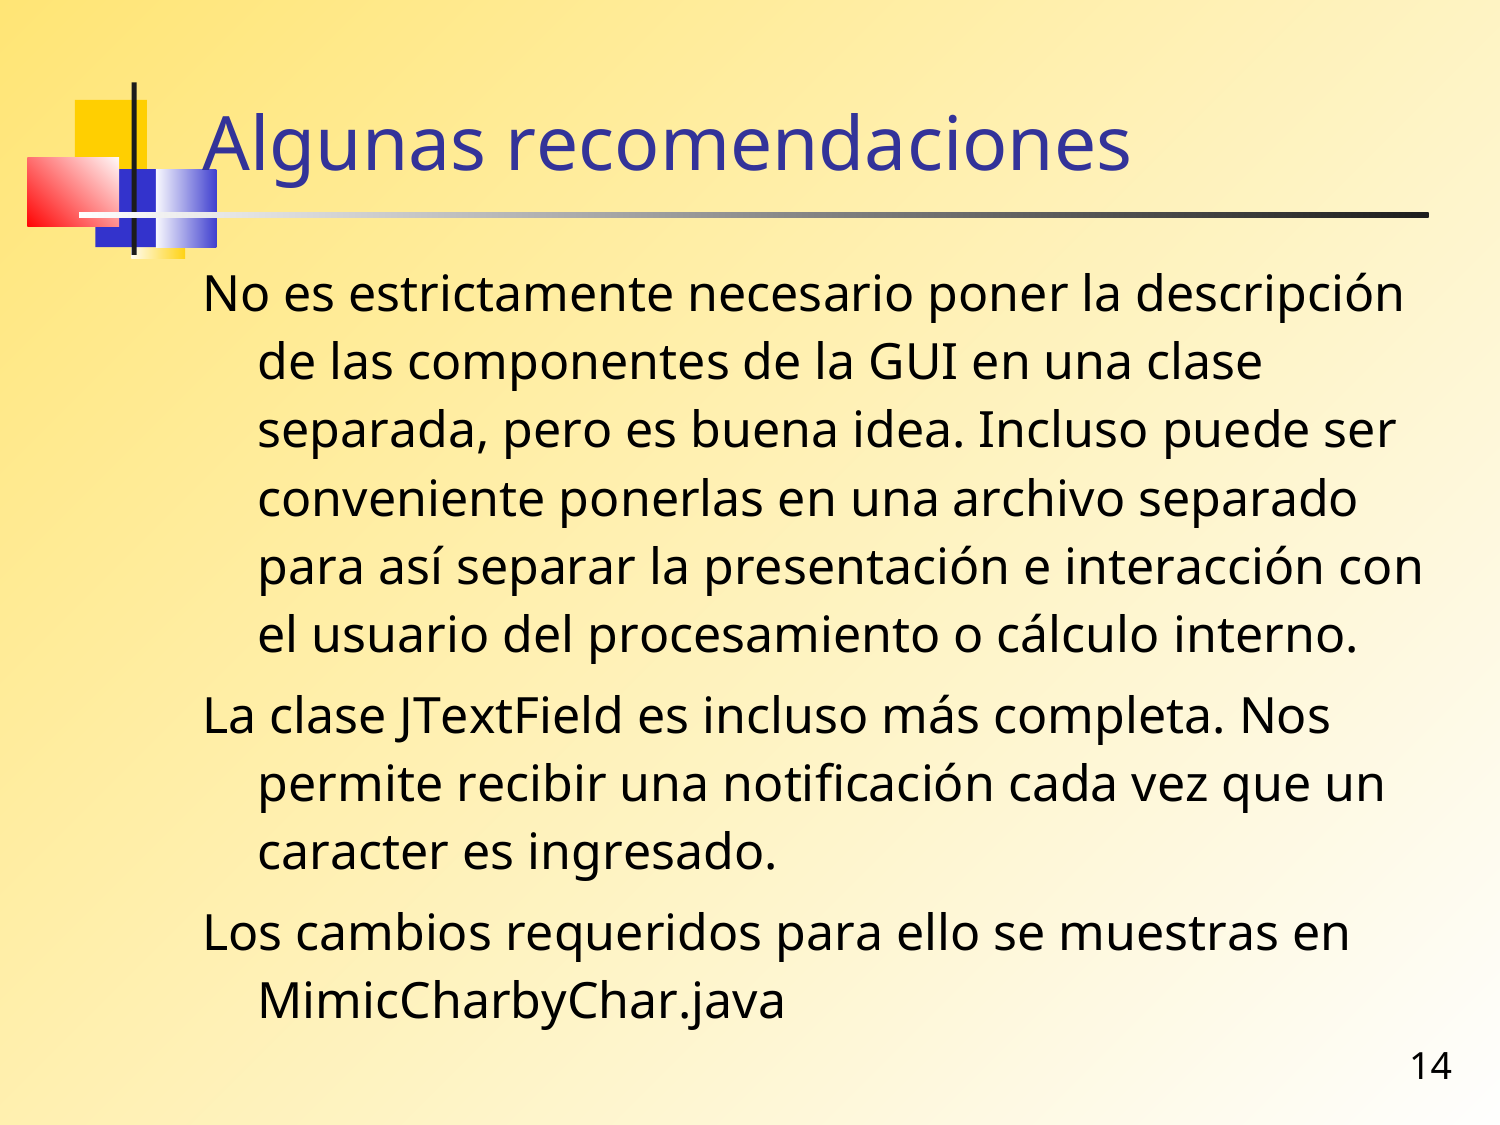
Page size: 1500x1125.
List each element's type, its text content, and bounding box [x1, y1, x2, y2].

list No es estrictamente necesario poner la descripción de las componentes de la GUI en una clase separada, pero es buena idea. Incluso puede ser conveniente ponerlas en una archivo separado para así separar la presentación e interacción con el usuario del procesamiento o cálculo interno. La clase JTextField es incluso más completa. Nos permite recibir una notificación cada vez que un caracter es ingresado. Los cambios requeridos para ello se muestras en MimicCharbyChar.java [187, 249, 1463, 1013]
title Algunas recomendaciones [187, 37, 1466, 201]
